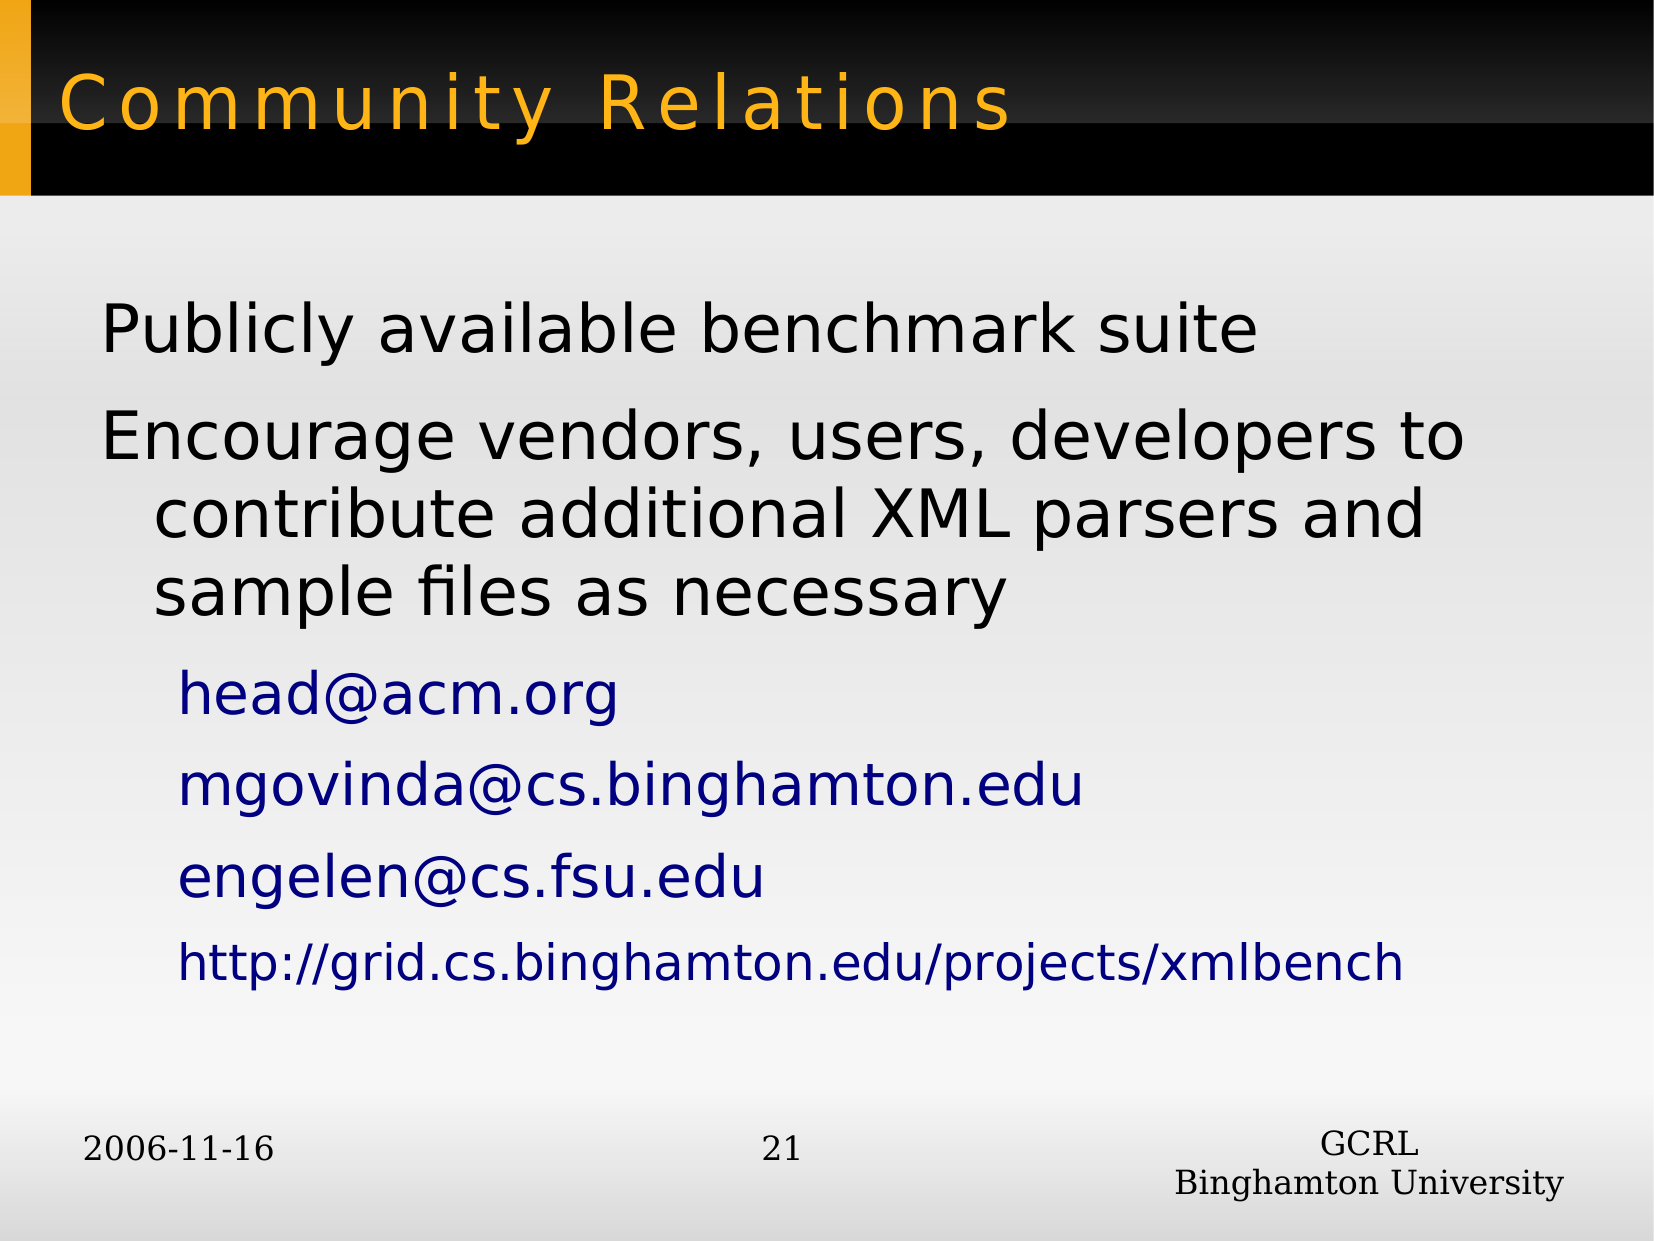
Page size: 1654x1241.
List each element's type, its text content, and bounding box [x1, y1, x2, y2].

title Community Relations [59, 36, 1538, 171]
list Publicly available benchmark suite Encourage vendors, users, developers to contribute additional XML parsers and sample files as necessary head@acm.org mgovinda@cs.binghamton.edu engelen@cs.fsu.edu http://grid.cs.binghamton.edu/projects/xmlbench [82, 290, 1571, 1094]
picture [0, 0, 1654, 1241]
